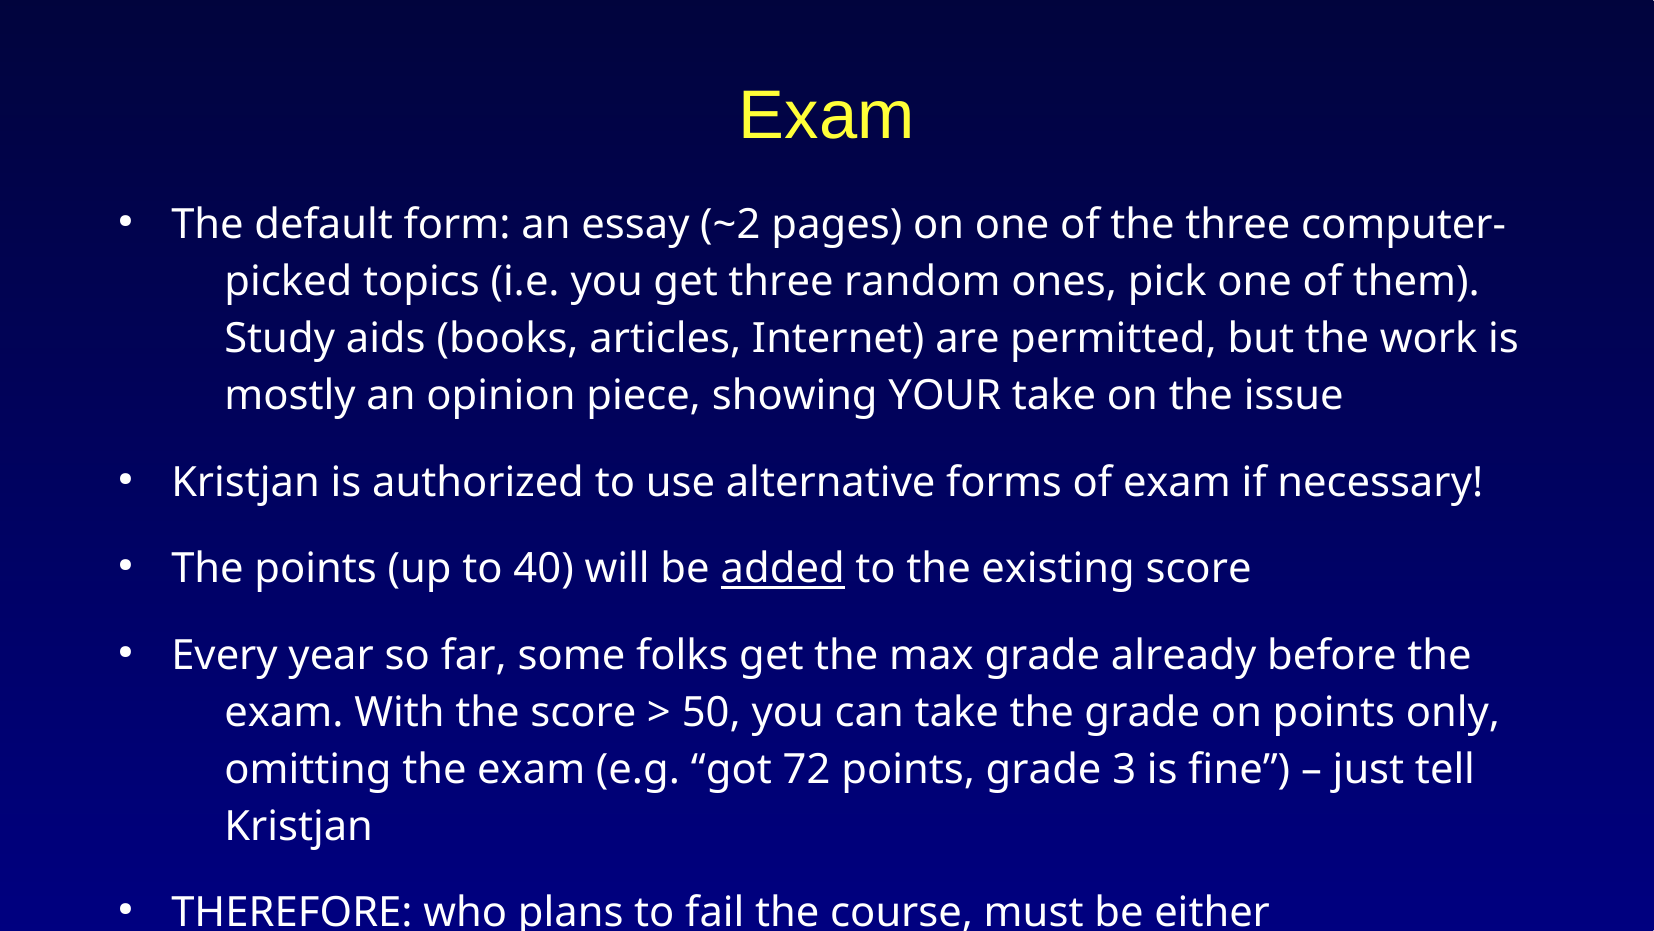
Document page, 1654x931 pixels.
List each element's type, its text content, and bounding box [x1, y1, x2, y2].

list The default form: an essay (~2 pages) on one of the three computer-picked topics (i.e. you get three random ones, pick one of them). Study aids (books, articles, Internet) are permitted, but the work is mostly an opinion piece, showing YOUR take on the issue Kristjan is authorized to use alternative forms of exam if necessary! The points (up to 40) will be added to the existing score Every year so far, some folks get the max grade already before the exam. With the score > 50, you can take the grade on points only, omitting the exam (e.g. “got 72 points, grade 3 is fine”) – just tell Kristjan THEREFORE: who plans to fail the course, must be either a) extraordinarily thick, or b) supremely lazy [82, 193, 1571, 918]
title Exam [82, 37, 1571, 193]
